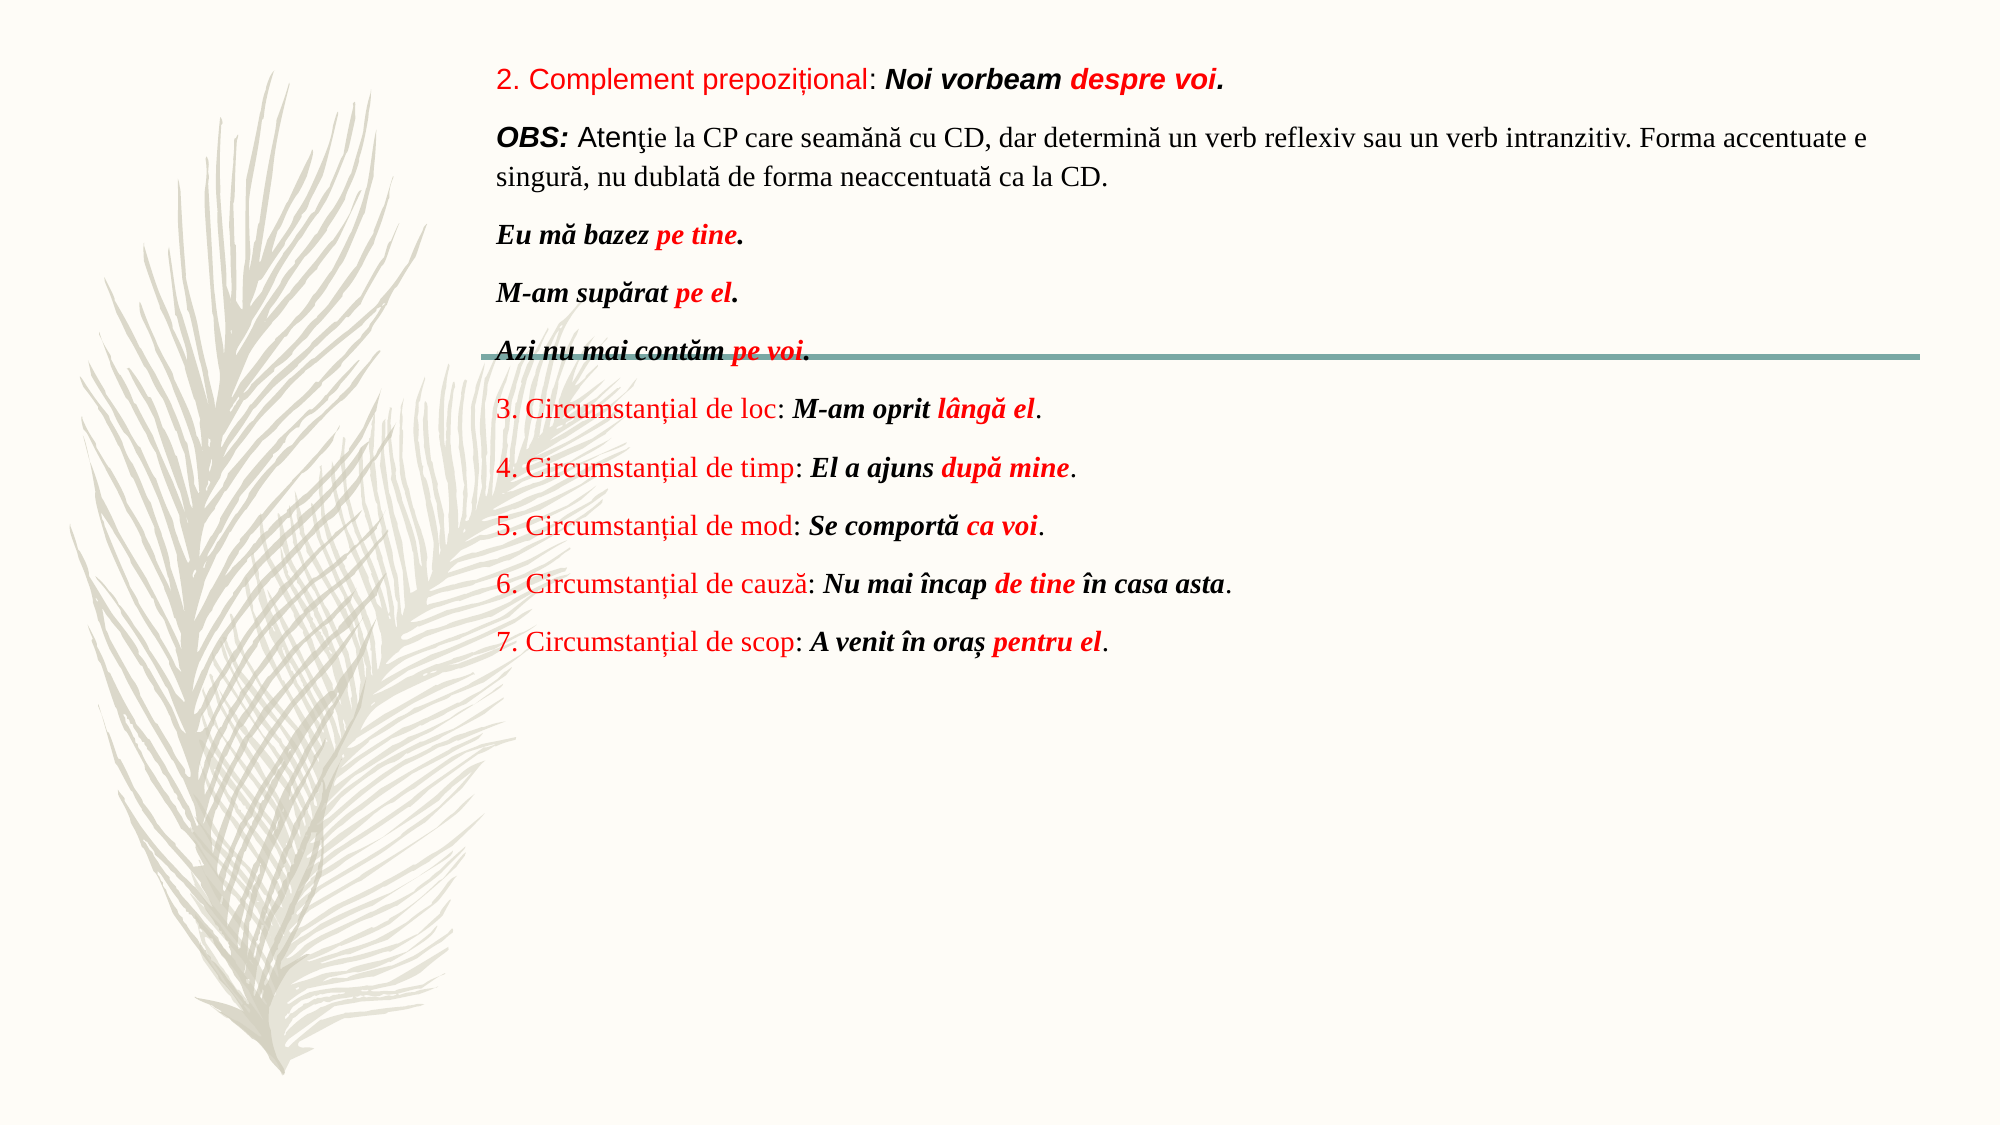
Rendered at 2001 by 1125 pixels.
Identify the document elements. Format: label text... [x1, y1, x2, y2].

list 2. Complement prepozițional: Noi vorbeam despre voi. OBS: Atenţie la CP care seamănă cu CD, dar determină un verb reflexiv sau un verb intranzitiv. Forma accentuate e singură, nu dublată de forma neaccentuată ca la CD. Eu mă bazez pe tine. M-am supărat pe el. Azi nu mai contăm pe voi. 3. Circumstanțial de loc: M-am oprit lângă el. 4. Circumstanțial de timp: El a ajuns după mine. 5. Circumstanțial de mod: Se comportă ca voi. 6. Circumstanțial de cauză: Nu mai încap de tine în casa asta. 7. Circumstanțial de scop: A venit în oraș pentru el. [481, 48, 1920, 999]
